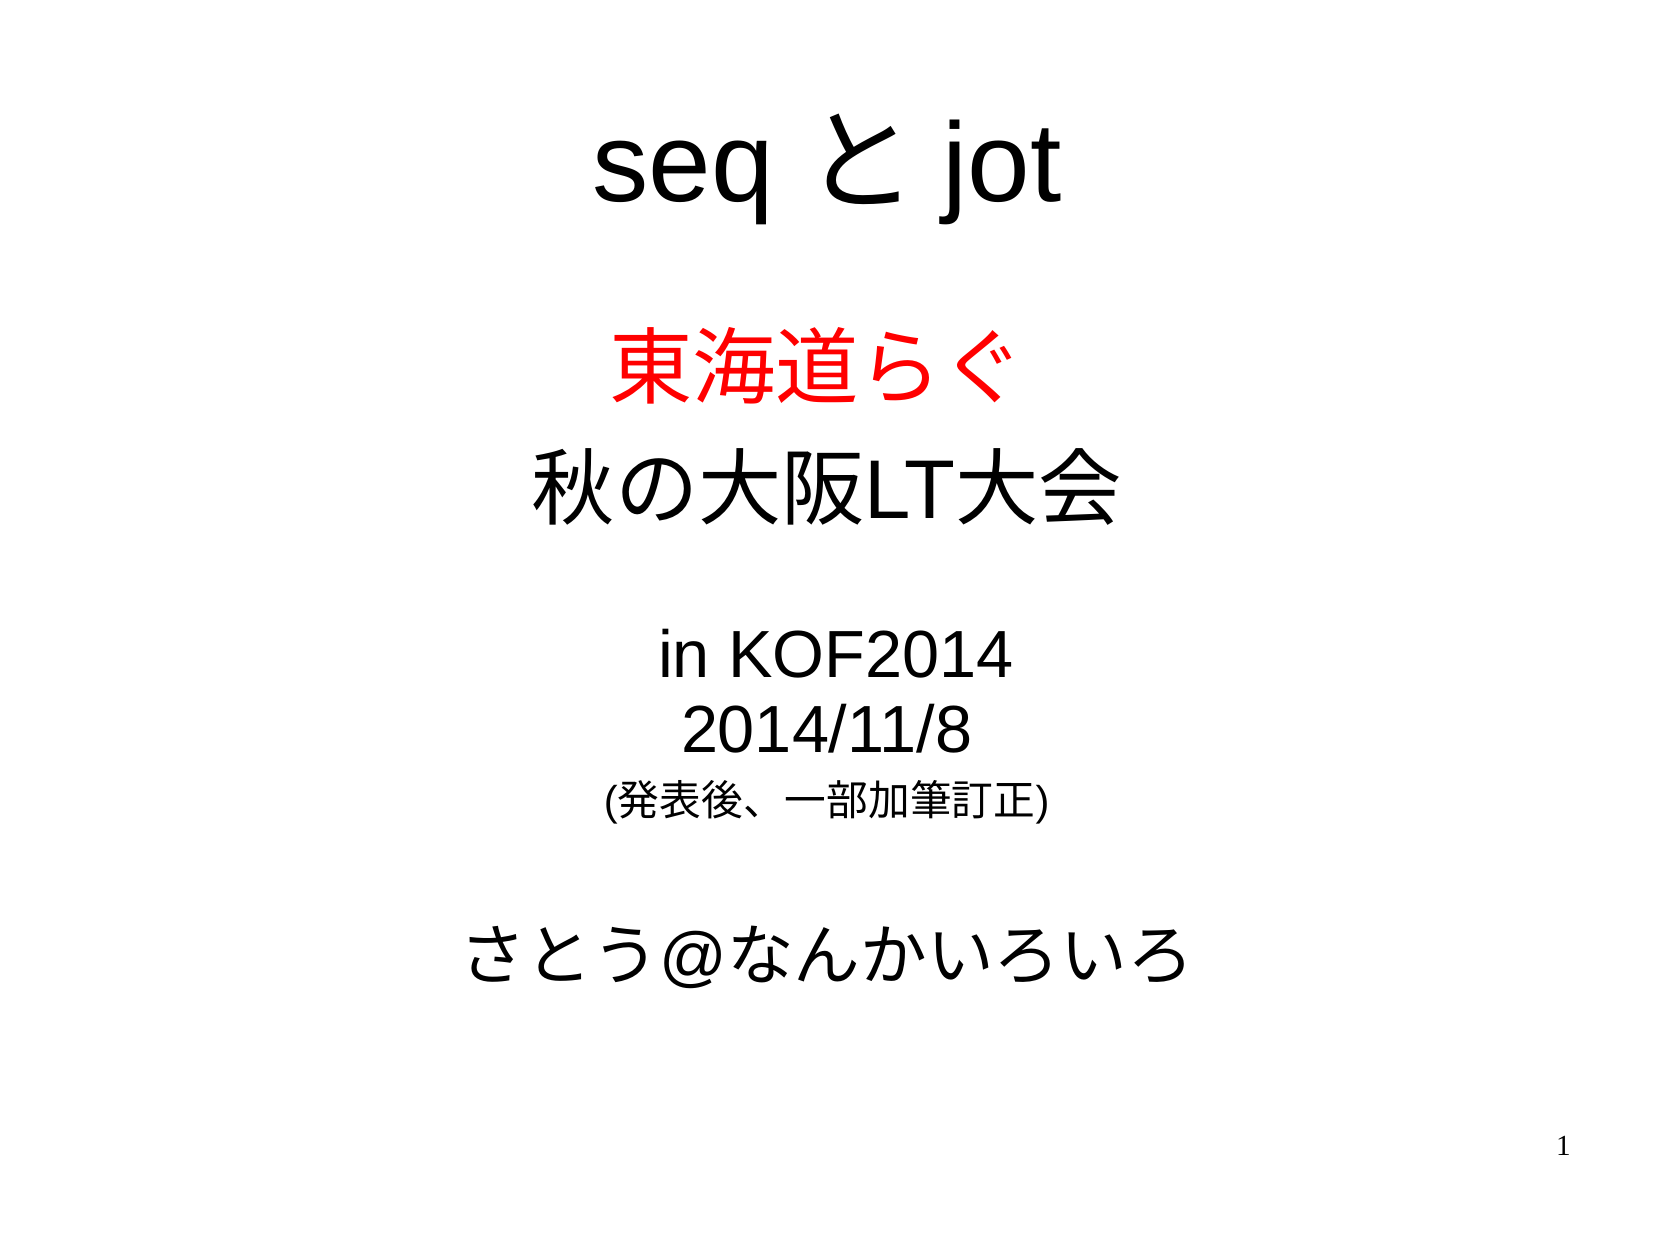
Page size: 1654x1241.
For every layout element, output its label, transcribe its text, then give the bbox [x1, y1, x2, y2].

text_box [82, 290, 1571, 1025]
title seq と jot [82, 49, 1571, 257]
